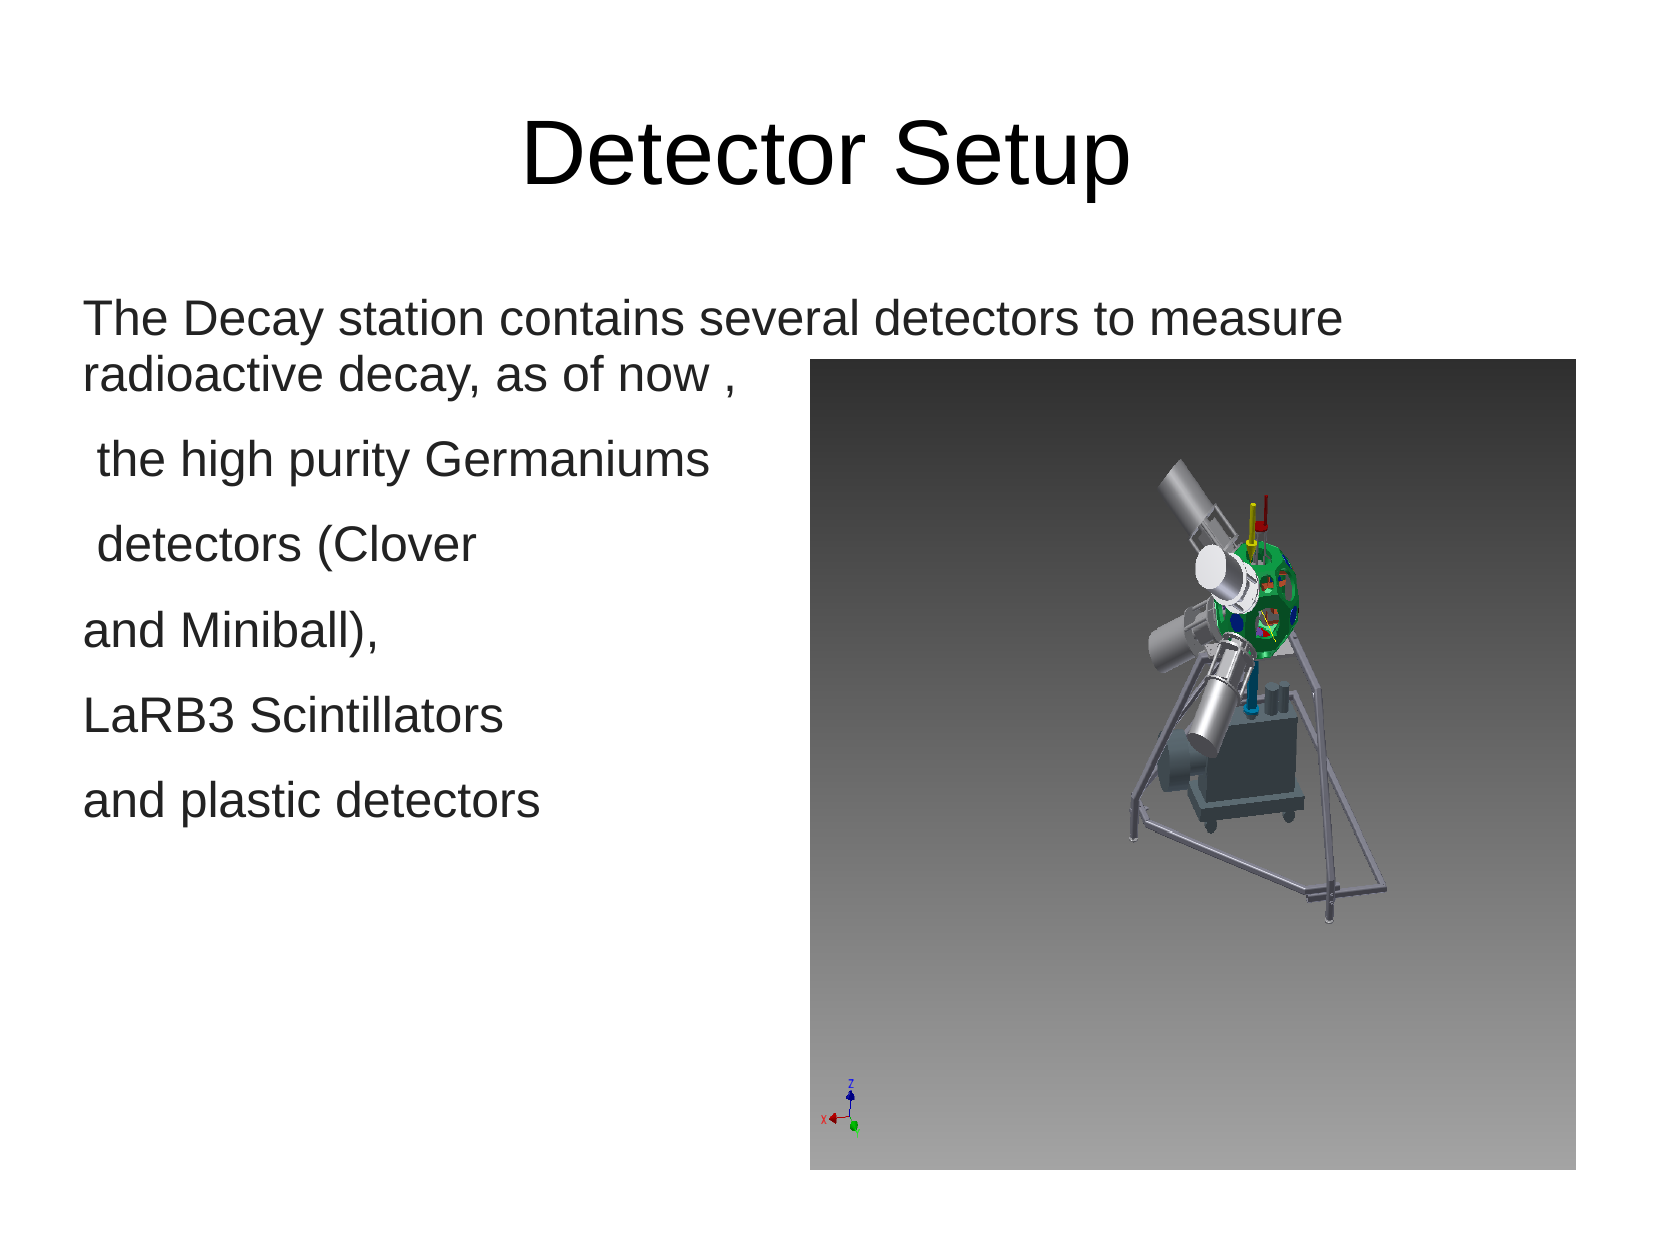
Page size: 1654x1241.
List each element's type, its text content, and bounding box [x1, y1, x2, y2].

title Detector Setup [82, 49, 1571, 257]
picture [810, 359, 1576, 1171]
list The Decay station contains several detectors to measure radioactive decay, as of now , the high purity Germaniums detectors (Clover and Miniball), LaRB3 Scintillators and plastic detectors [82, 290, 1571, 1010]
